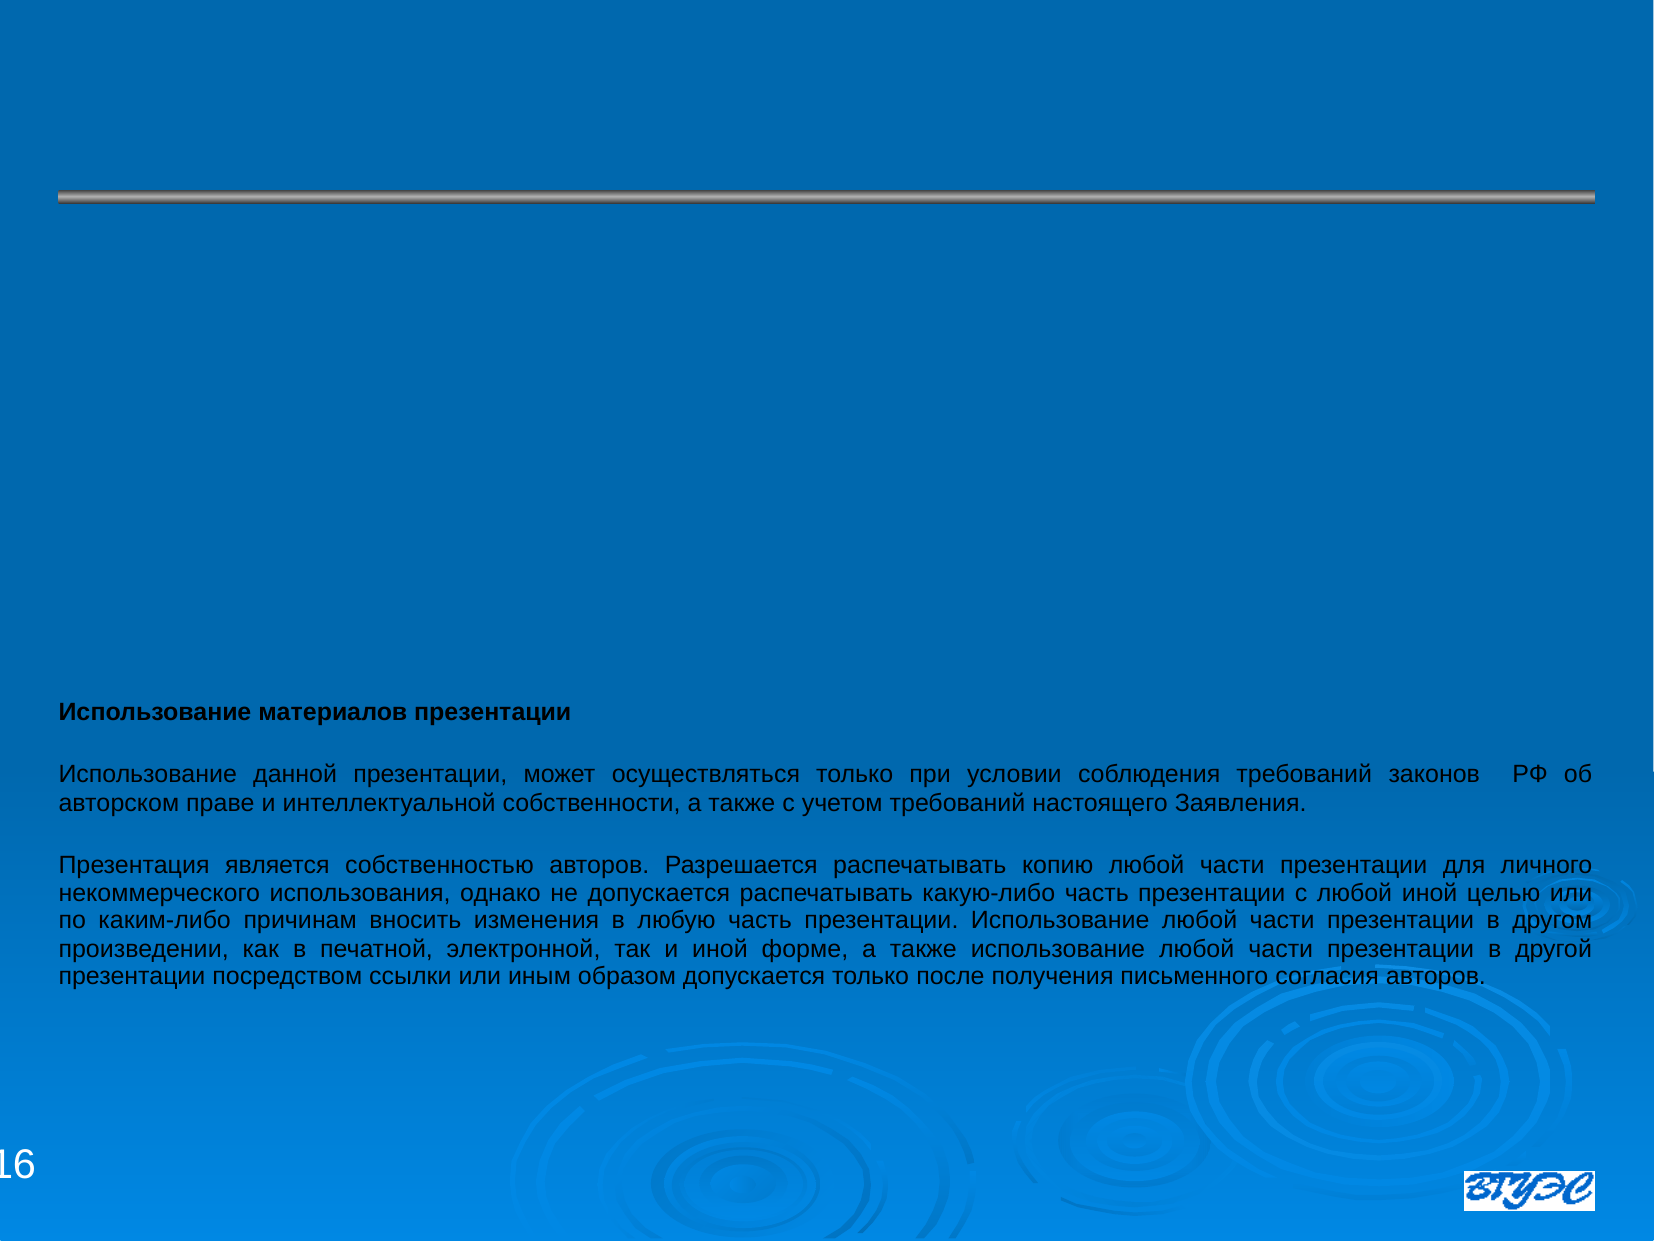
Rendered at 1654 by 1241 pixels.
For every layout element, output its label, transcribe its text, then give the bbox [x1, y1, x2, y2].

text_box <номер> [0, 1140, 179, 1188]
picture [1464, 1171, 1595, 1211]
text_box [58, 190, 1595, 204]
text_box Использование материалов презентации Использование данной презентации, может осуществляться только при условии соблюдения требований законов РФ об авторском праве и интеллектуальной собственности, а также с учетом требований настоящего Заявления. Презентация является собственностью авторов. Разрешается распечатывать копию любой части презентации для личного некоммерческого использования, однако не допускается распечатывать какую-либо часть презентации с любой иной целью или по каким-либо причинам вносить изменения в любую часть презентации. Использование любой части презентации в другом произведении, как в печатной, электронной, так и иной форме, а также использование любой части презентации в другой презентации посредством ссылки или иным образом допускается только после получения письменного согласия авторов. [58, 698, 1596, 1141]
